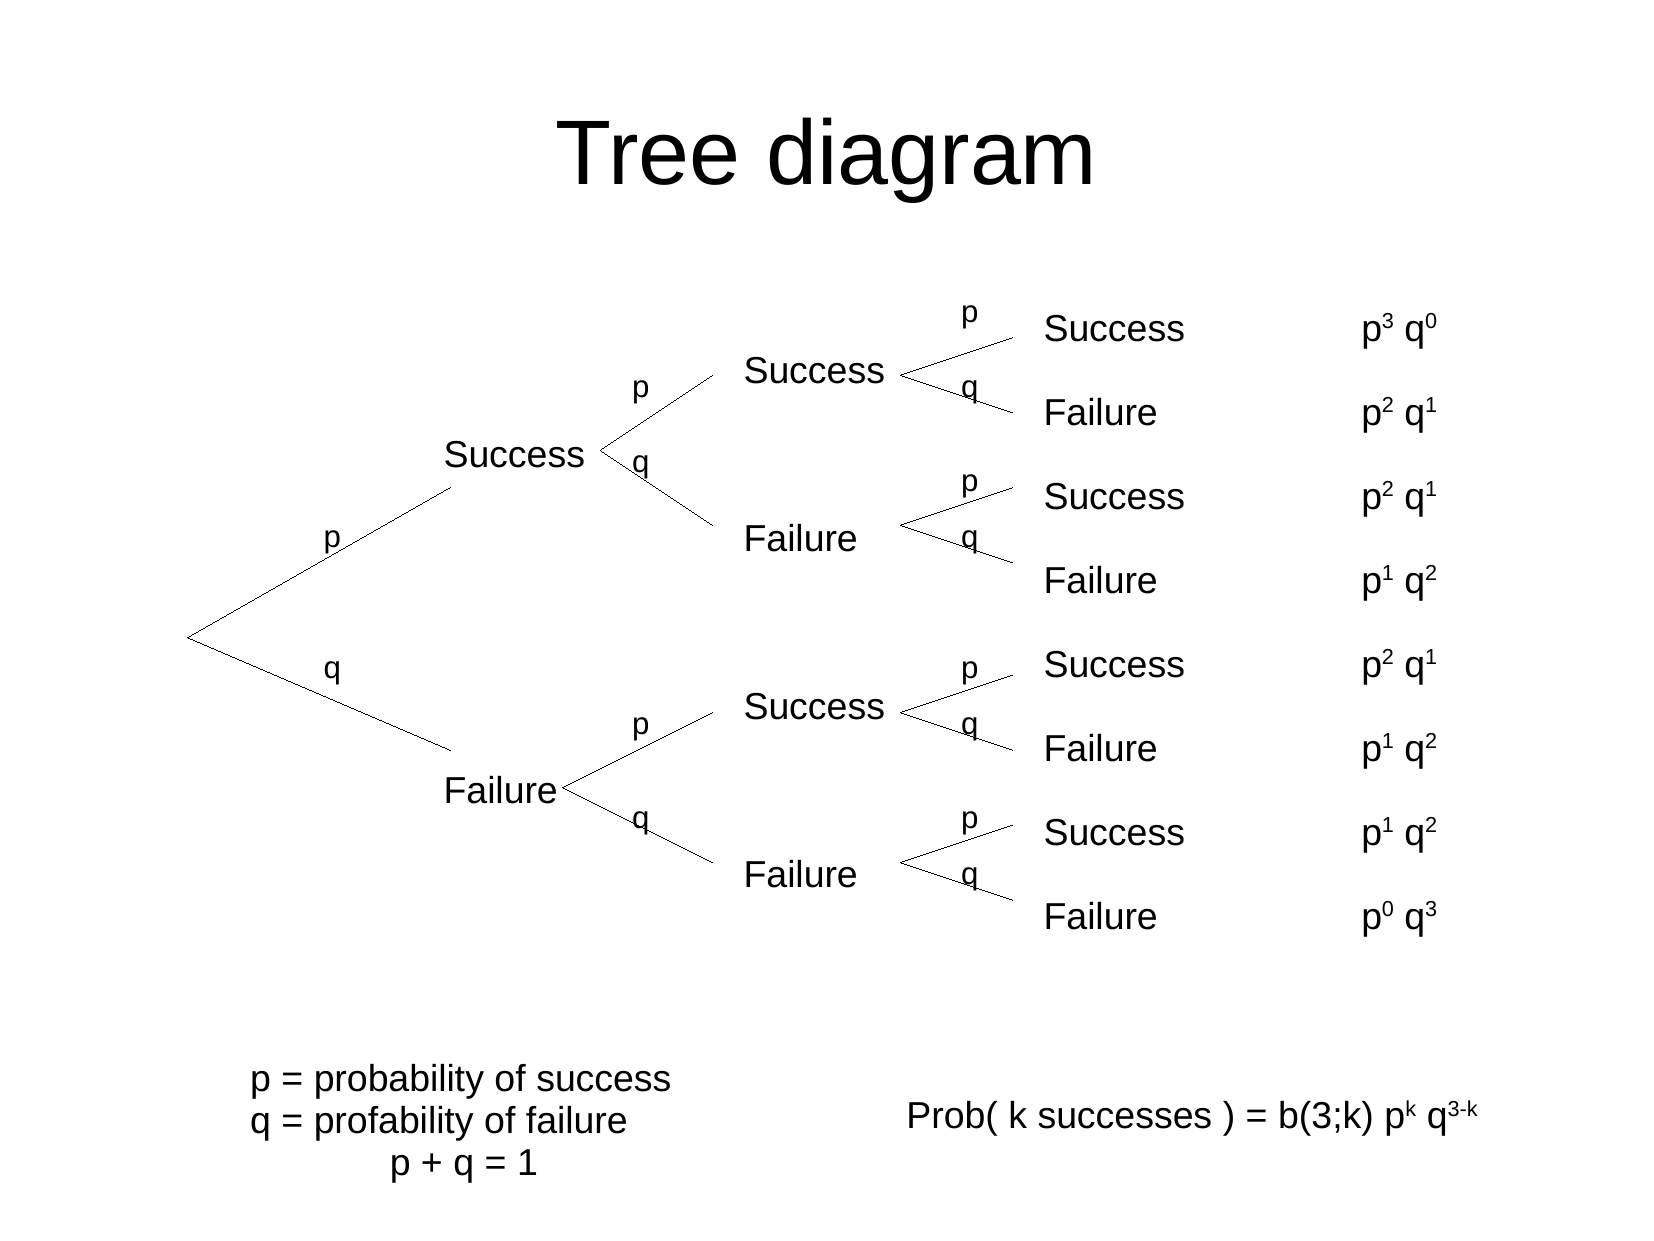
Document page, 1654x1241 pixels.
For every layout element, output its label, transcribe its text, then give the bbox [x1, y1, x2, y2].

text_box q [608, 430, 676, 488]
title Tree diagram [82, 49, 1571, 257]
text_box q [937, 693, 1004, 751]
text_box q [937, 505, 1004, 563]
text_box q [608, 787, 676, 845]
text_box q [300, 637, 367, 695]
text_box p [608, 355, 676, 413]
text_box p [300, 505, 367, 563]
text_box p [937, 787, 1004, 843]
text_box p [608, 693, 676, 766]
text_box p3 q0 p2 q1 p2 q1 p1 q2 p2 q1 p1 q2 p1 q2 p0 q3 [1335, 300, 1474, 956]
text_box Prob( k successes ) = b(3;k) pk q3-k [891, 1087, 1504, 1146]
text_box Success Success Failure Success Success Failure Failure Success Success Failure Failure Success Failure Failure [428, 300, 1201, 945]
text_box q [937, 355, 1004, 413]
text_box q [937, 843, 1004, 901]
text_box p = probability of success q = profability of failure p + q = 1 [225, 1050, 687, 1191]
text_box p [937, 637, 1004, 693]
text_box p [937, 450, 1004, 505]
text_box p [937, 280, 1004, 338]
